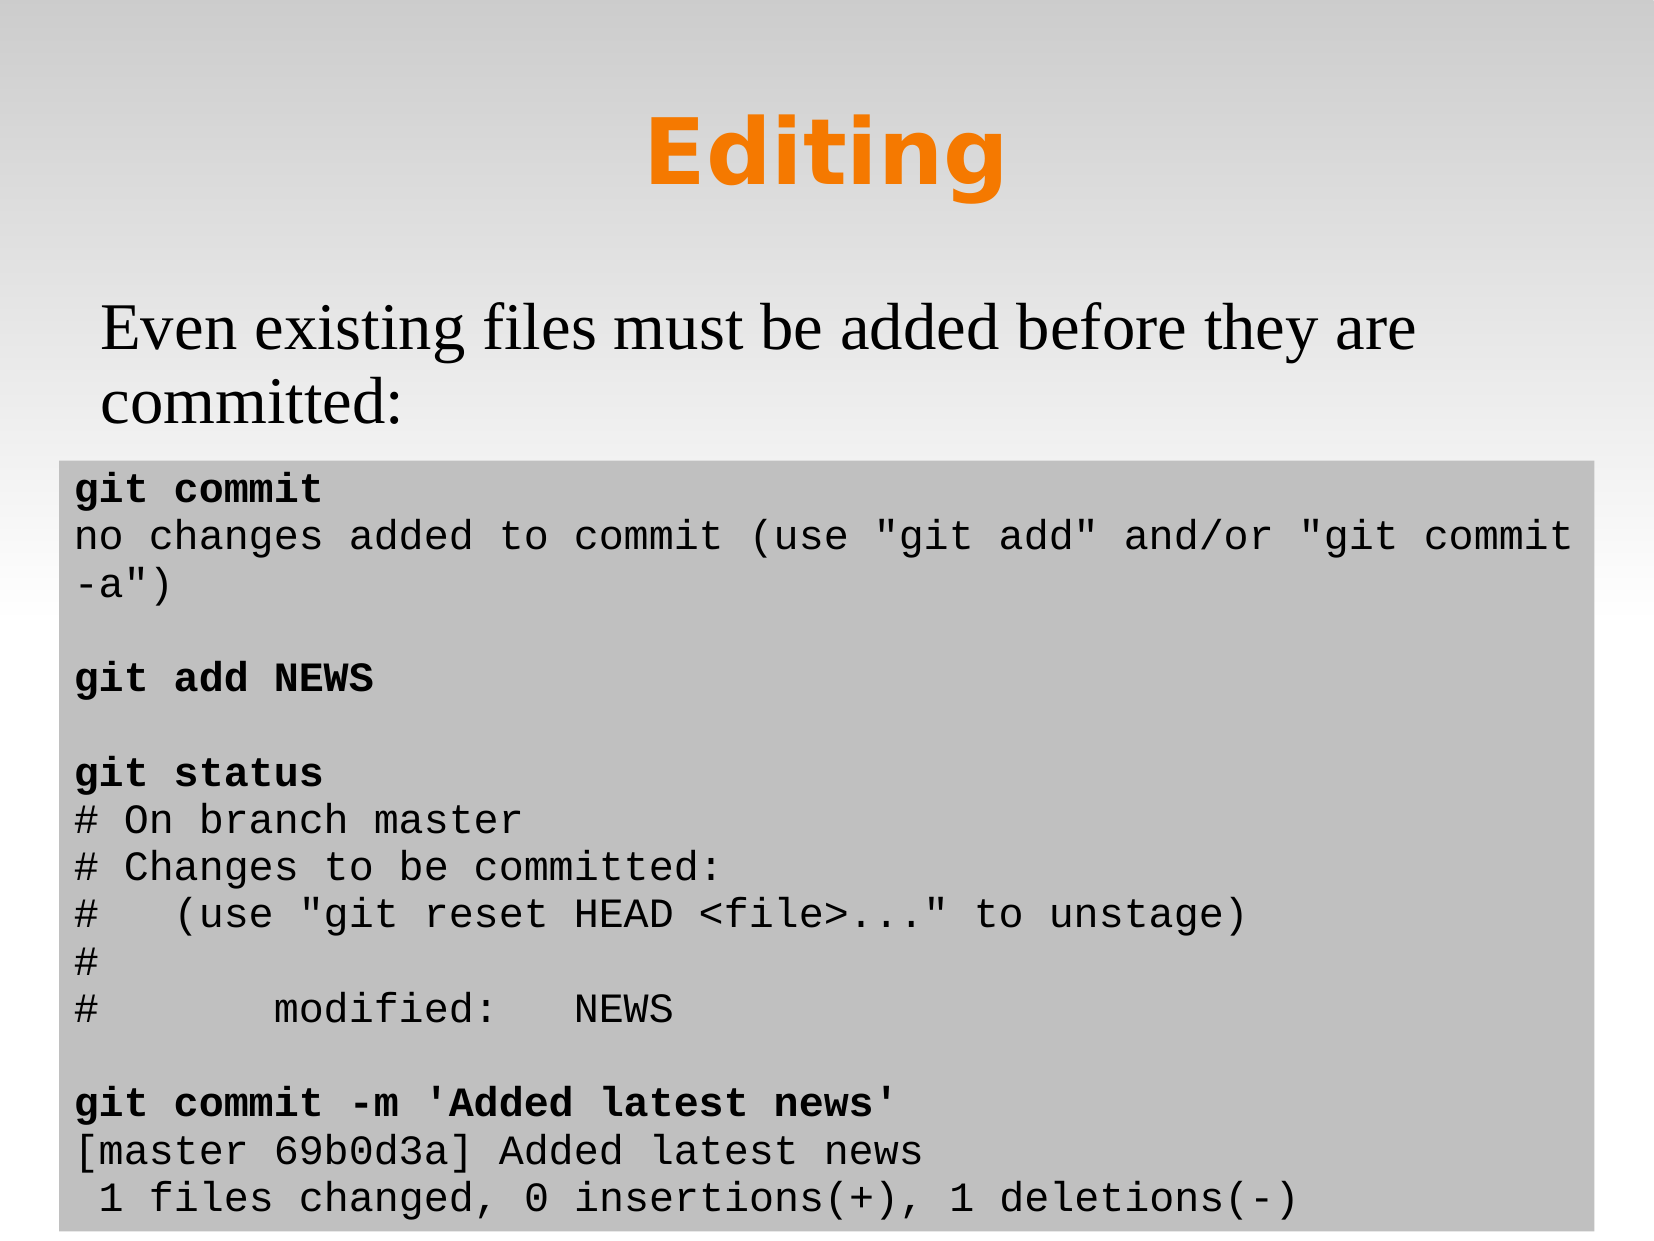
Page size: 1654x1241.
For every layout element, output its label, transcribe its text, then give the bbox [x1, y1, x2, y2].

list Even existing files must be added before they are committed: [82, 290, 1571, 460]
text_box git commit no changes added to commit (use "git add" and/or "git commit -a") git add NEWS git status # On branch master # Changes to be committed: # (use "git reset HEAD <file>..." to unstage) # # modified: NEWS git commit -m 'Added latest news' [master 69b0d3a] Added latest news 1 files changed, 0 insertions(+), 1 deletions(-) [59, 460, 1595, 1232]
title Editing [82, 56, 1571, 250]
